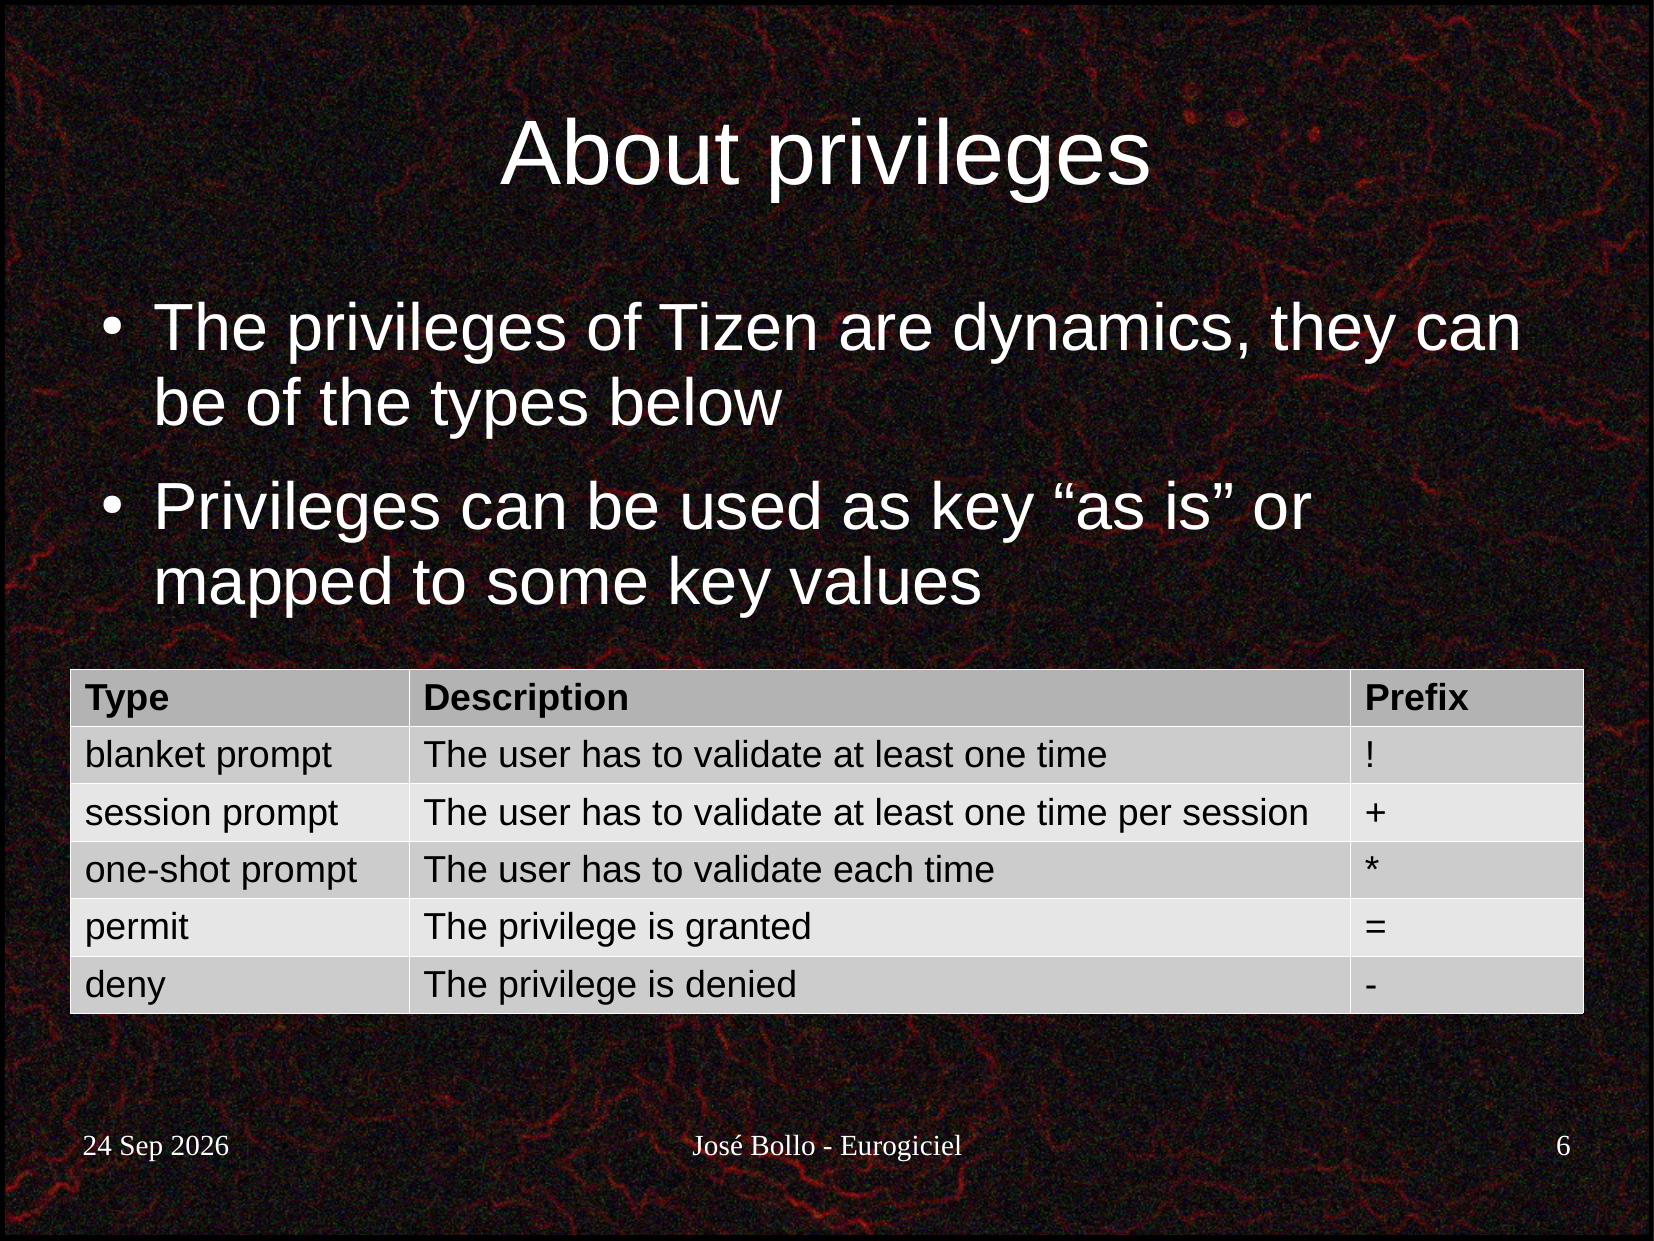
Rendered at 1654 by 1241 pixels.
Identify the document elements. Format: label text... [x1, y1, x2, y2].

title About privileges [82, 49, 1571, 257]
table_cell - [1351, 957, 1583, 1013]
table_cell ! [1351, 727, 1583, 783]
table_header Type [71, 670, 409, 726]
table_cell The user has to validate at least one time [410, 727, 1350, 783]
table_cell deny [71, 957, 409, 1013]
table_cell permit [71, 899, 409, 956]
table_cell The privilege is denied [410, 957, 1350, 1013]
table_cell * [1351, 842, 1583, 898]
table_cell one-shot prompt [71, 842, 409, 898]
picture [5, 5, 1649, 1235]
table_cell + [1351, 784, 1583, 841]
list The privileges of Tizen are dynamics, they can be of the types below Privileges can be used as key “as is” or mapped to some key values [82, 290, 1571, 669]
table_cell The privilege is granted [410, 899, 1350, 956]
table_cell The user has to validate each time [410, 842, 1350, 898]
table_header Description [410, 670, 1350, 726]
table_cell session prompt [71, 784, 409, 841]
table_cell = [1351, 899, 1583, 956]
table_cell blanket prompt [71, 727, 409, 783]
table_cell The user has to validate at least one time per session [410, 784, 1350, 841]
table_header Prefix [1351, 670, 1583, 726]
